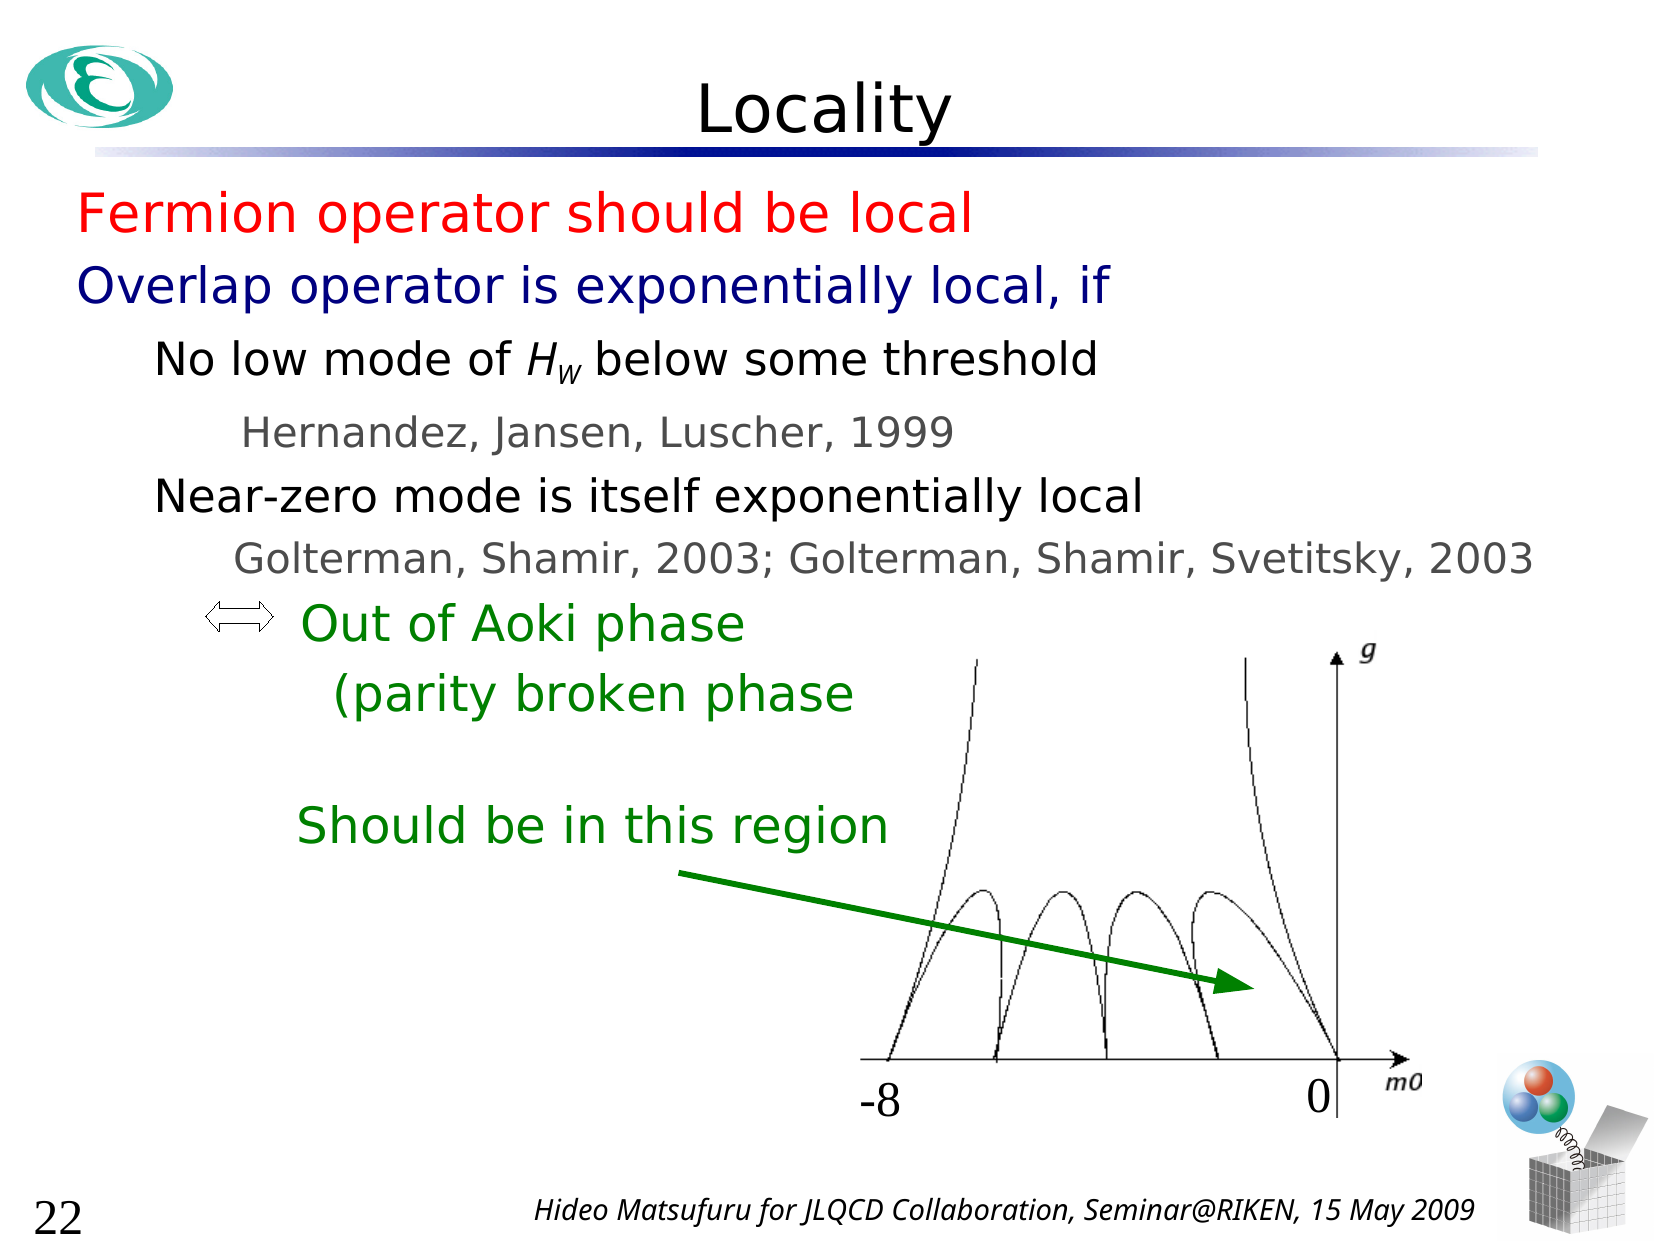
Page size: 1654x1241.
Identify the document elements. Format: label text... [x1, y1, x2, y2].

title Locality [201, 56, 1450, 163]
text_box -8 [859, 1072, 902, 1133]
picture [1450, 147, 1538, 157]
picture [20, 37, 179, 136]
text_box 0 [1306, 1067, 1332, 1129]
picture [95, 147, 201, 157]
picture [859, 629, 1422, 1118]
list Fermion operator should be local Overlap operator is exponentially local, if No low mode of HW below some threshold Hernandez, Jansen, Luscher, 1999 Near-zero mode is itself exponentially local Golterman, Shamir, 2003; Golterman, Shamir, Svetitsky, 2003 Out of Aoki phase (parity broken phase) [59, 181, 1555, 713]
picture [1497, 1053, 1654, 1241]
text_box Should be in this region [296, 796, 892, 856]
text_box [205, 601, 274, 632]
